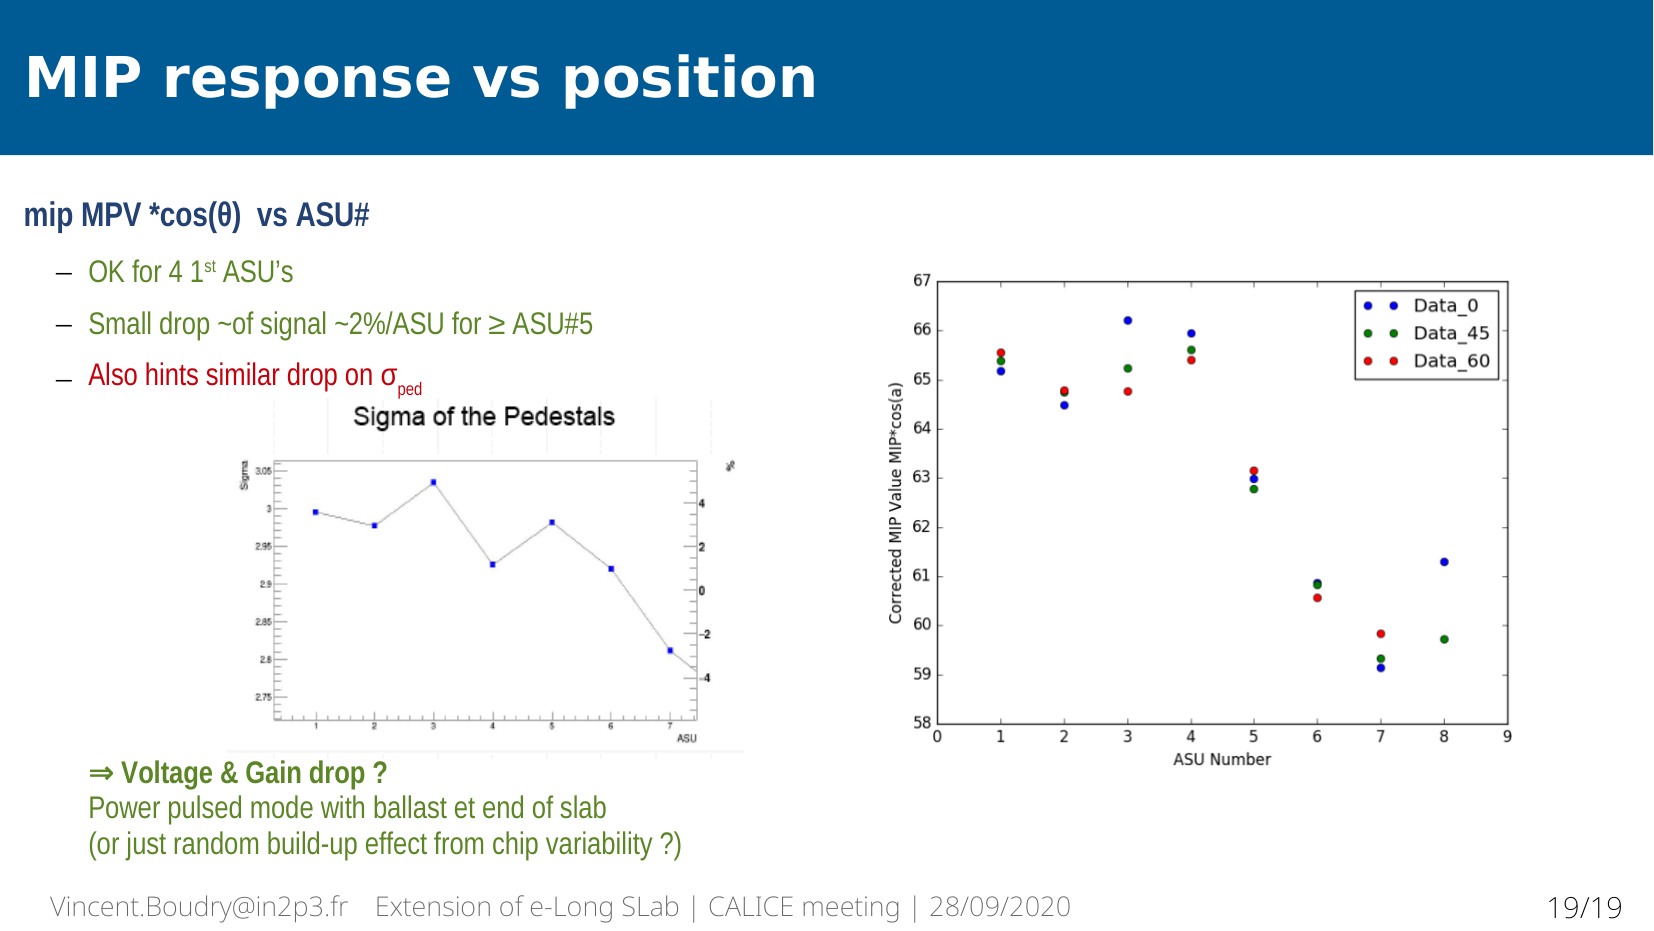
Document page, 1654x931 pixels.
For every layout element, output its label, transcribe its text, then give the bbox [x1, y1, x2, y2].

list mip MPV *cos(θ) vs ASU# OK for 4 1st ASU’s Small drop ~of signal ~2%/ASU for ≥ ASU#5 Also hints similar drop on σped ⇒ Voltage & Gain drop ? Power pulsed mode with ballast et end of slab (or just random build-up effect from chip variability ?) [23, 195, 808, 867]
title MIP response vs position [24, 12, 1635, 143]
picture [845, 226, 1581, 779]
